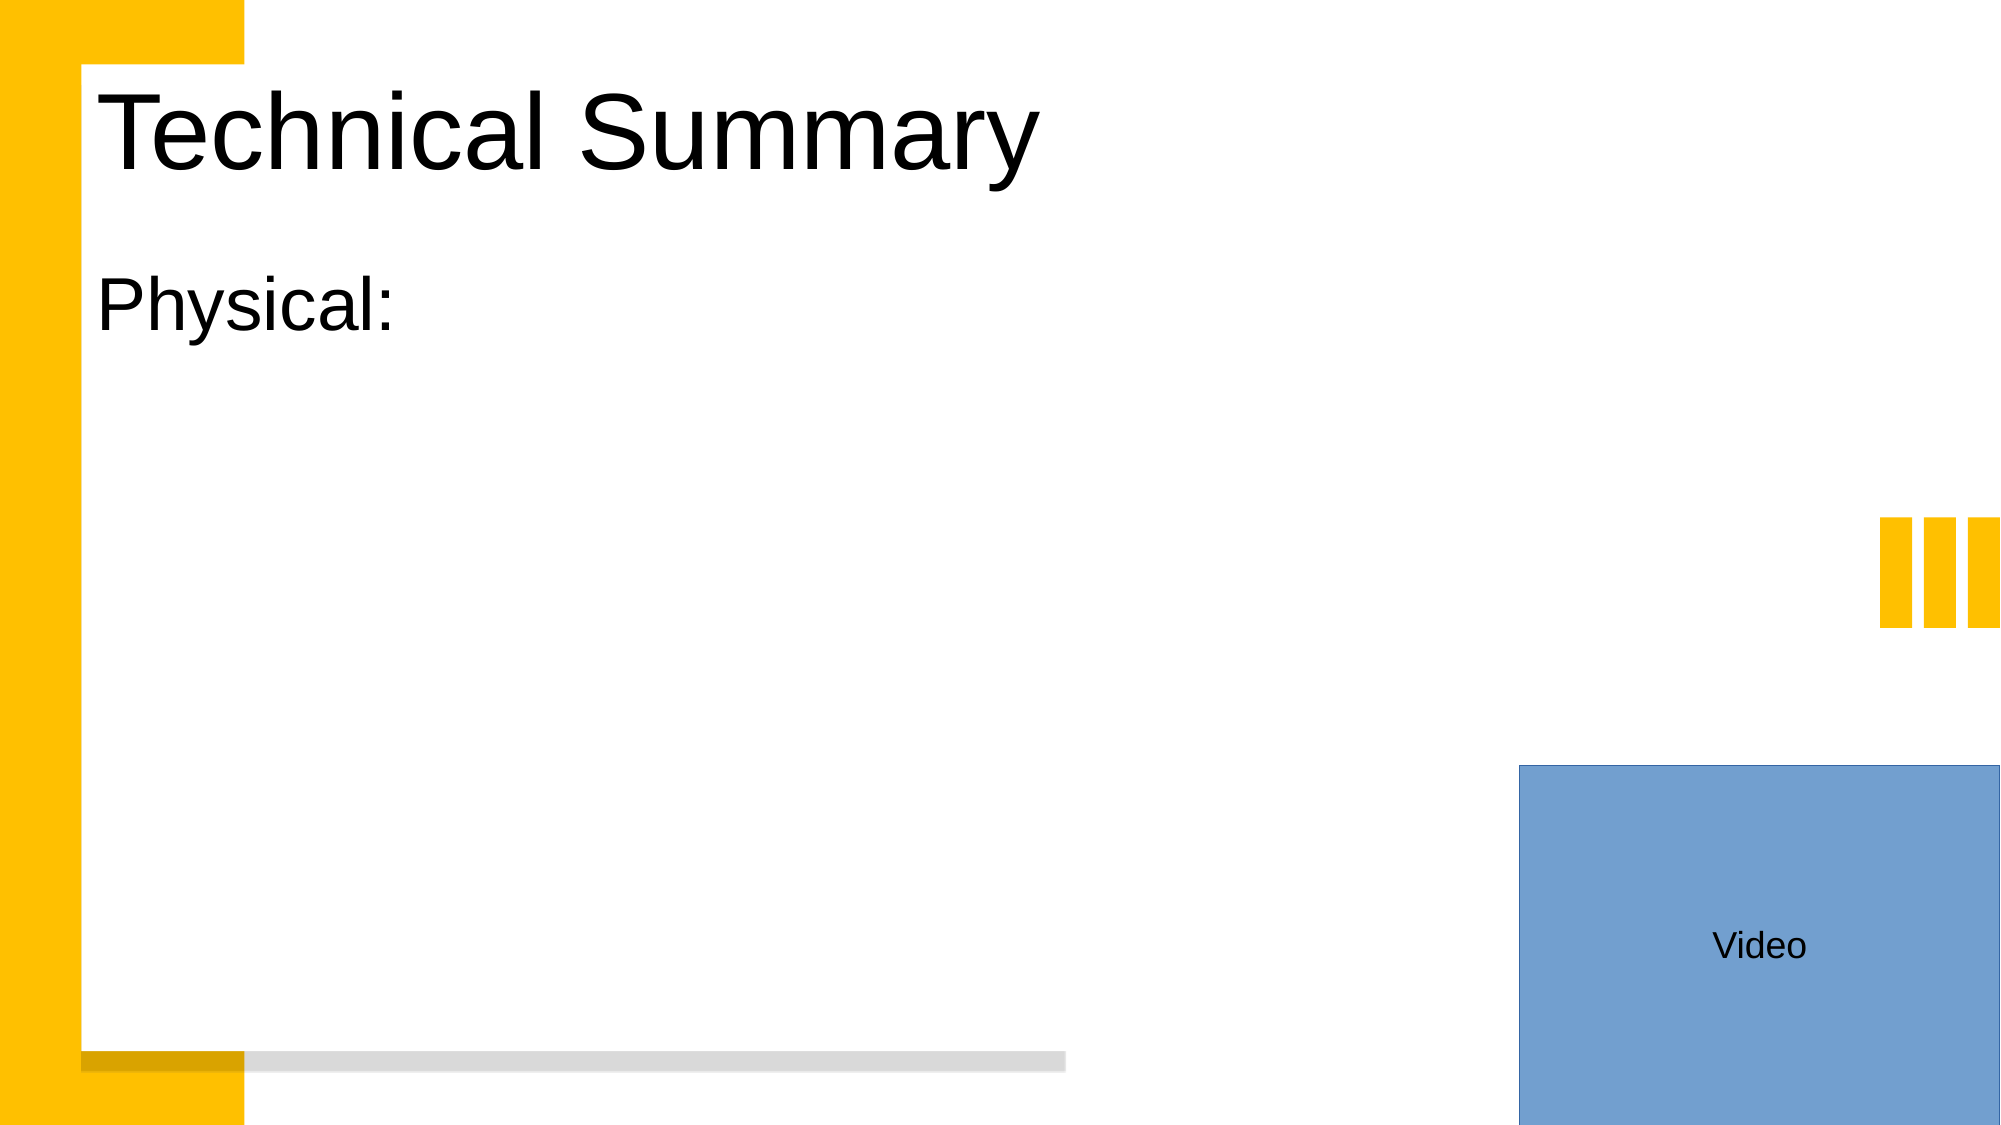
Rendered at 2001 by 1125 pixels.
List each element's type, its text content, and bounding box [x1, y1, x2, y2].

text_box [0, 0, 2000, 1125]
text_box Technical Summary [81, 64, 1921, 201]
text_box Physical: [81, 254, 1516, 1041]
text_box Video [1519, 765, 2000, 1125]
